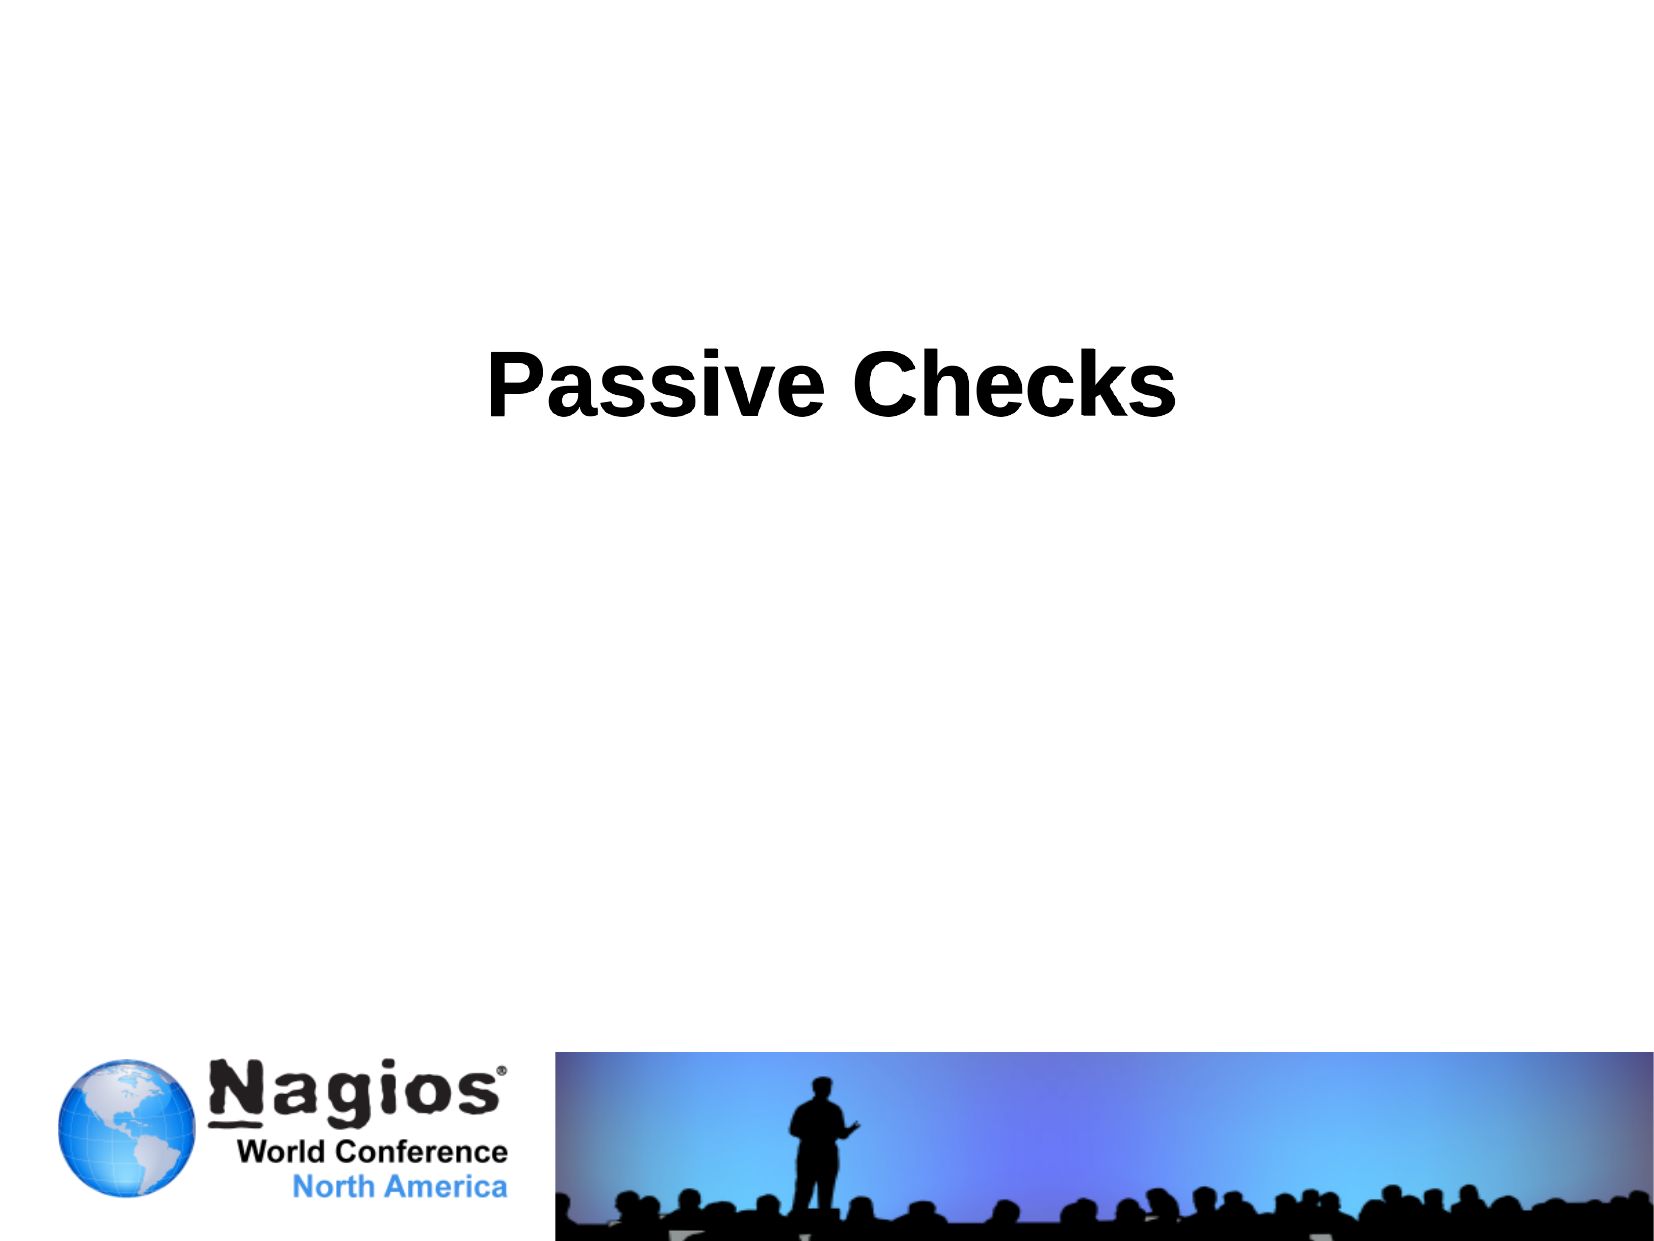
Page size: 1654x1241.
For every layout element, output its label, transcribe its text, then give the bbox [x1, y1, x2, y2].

picture [58, 1058, 509, 1228]
picture [555, 1052, 1654, 1241]
title Passive Checks [87, 280, 1576, 488]
